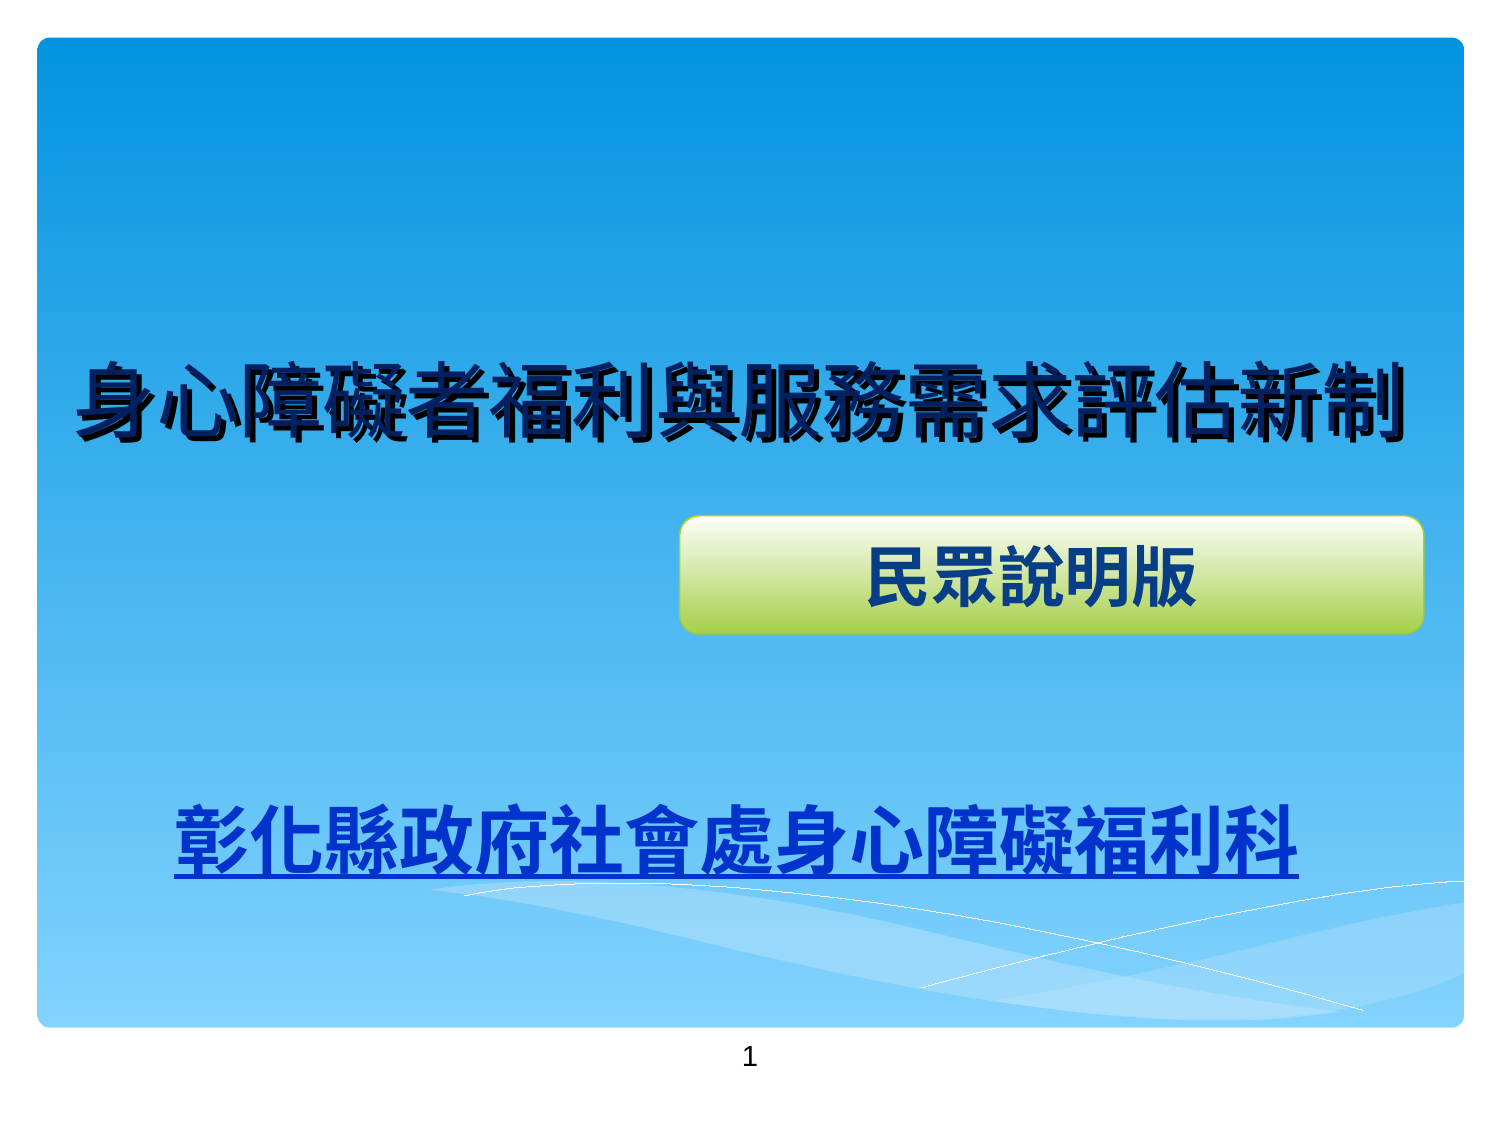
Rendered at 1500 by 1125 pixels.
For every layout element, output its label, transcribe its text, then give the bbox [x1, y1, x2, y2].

text_box 民眾說明版 [679, 515, 1424, 634]
text_box 未來發展--結語 [38, 954, 159, 958]
text_box 未來發展--結語 [38, 861, 159, 865]
text_box <編號> [654, 1025, 846, 1086]
text_box 彰化縣政府社會處身心障礙福利科 [159, 763, 1377, 973]
text_box 未來發展--結語 [38, 892, 159, 896]
text_box 未來發展--結語 [38, 923, 159, 927]
text_box 未來發展--結語 [1377, 892, 1464, 896]
text_box 未來發展--結語 [1377, 861, 1464, 865]
title 身心障礙者福利與服務需求評估新制 [53, 350, 1425, 551]
